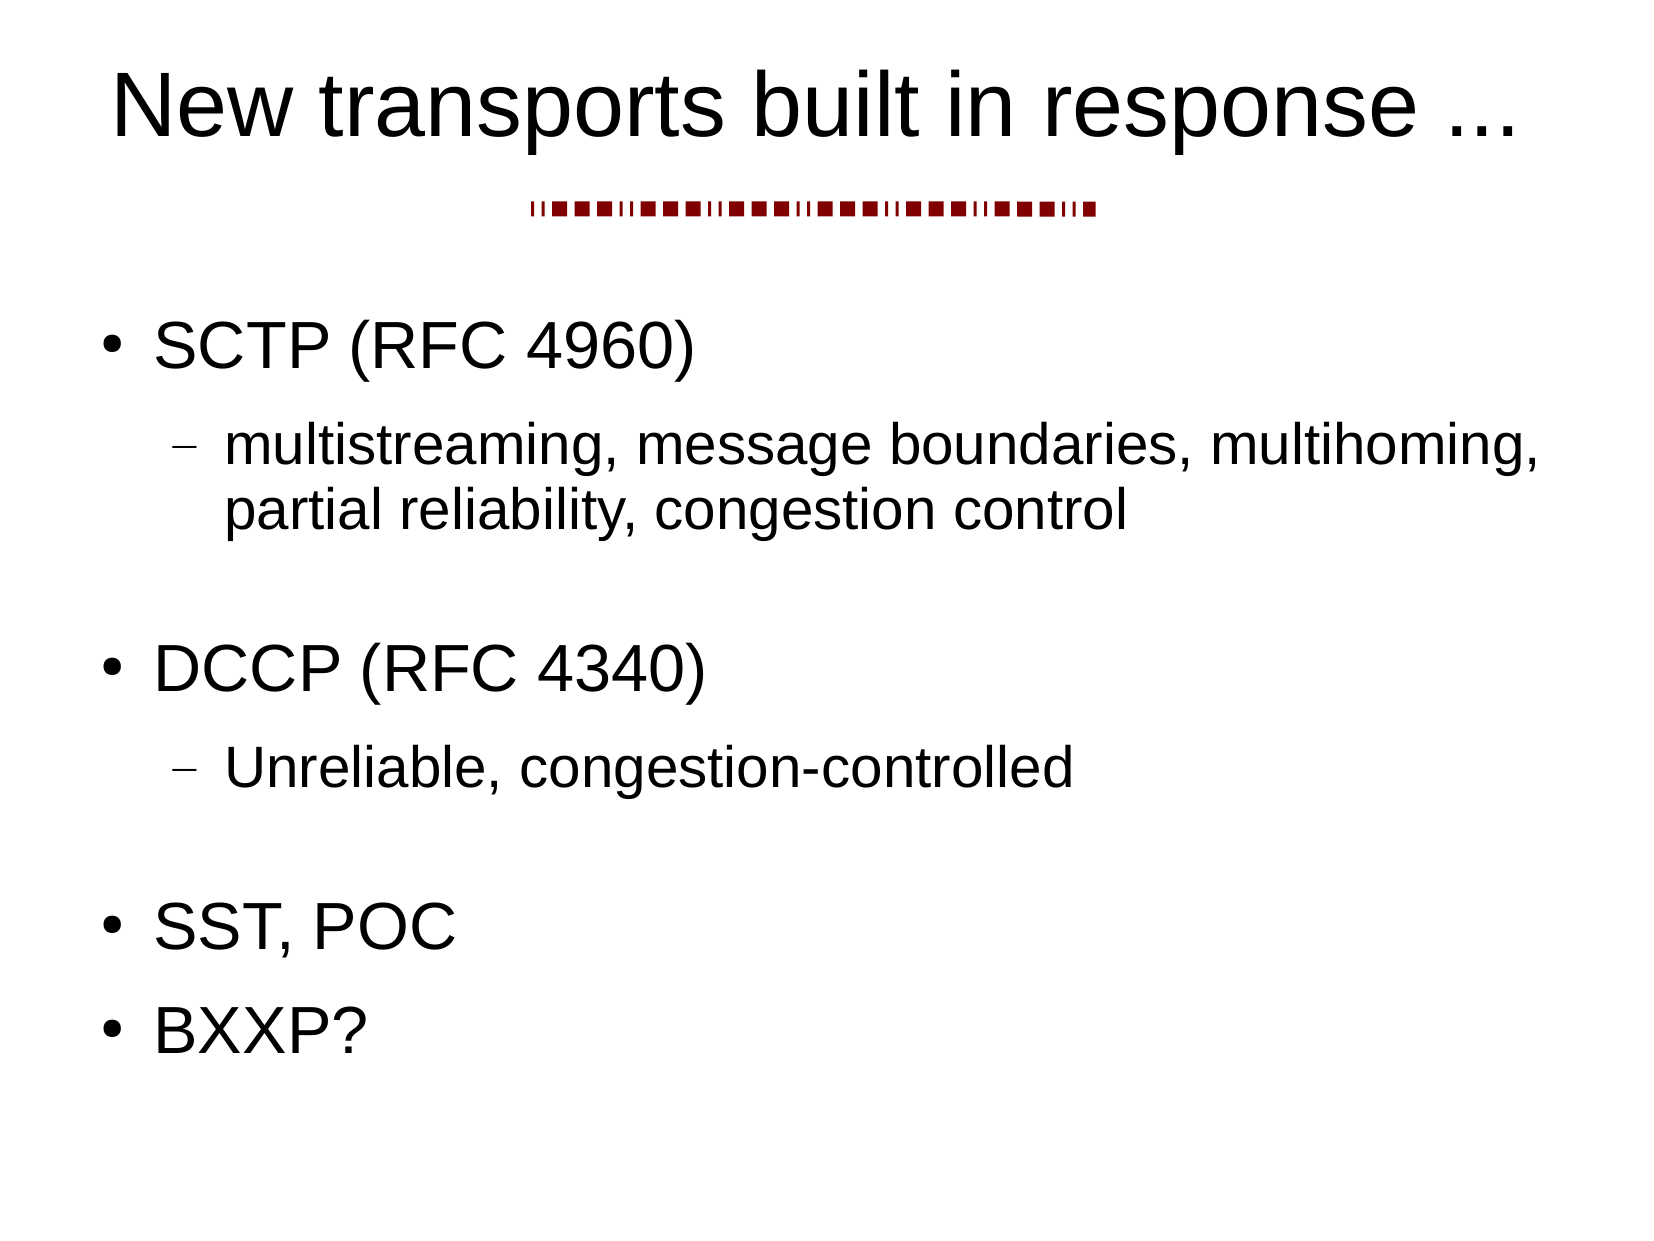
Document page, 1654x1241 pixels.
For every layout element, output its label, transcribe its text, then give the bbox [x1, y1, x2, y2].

title New transports built in response ... [73, 32, 1560, 179]
list SCTP (RFC 4960) multistreaming, message boundaries, multihoming, partial reliability, congestion control DCCP (RFC 4340) Unreliable, congestion-controlled SST, POC BXXP? [82, 307, 1571, 1182]
